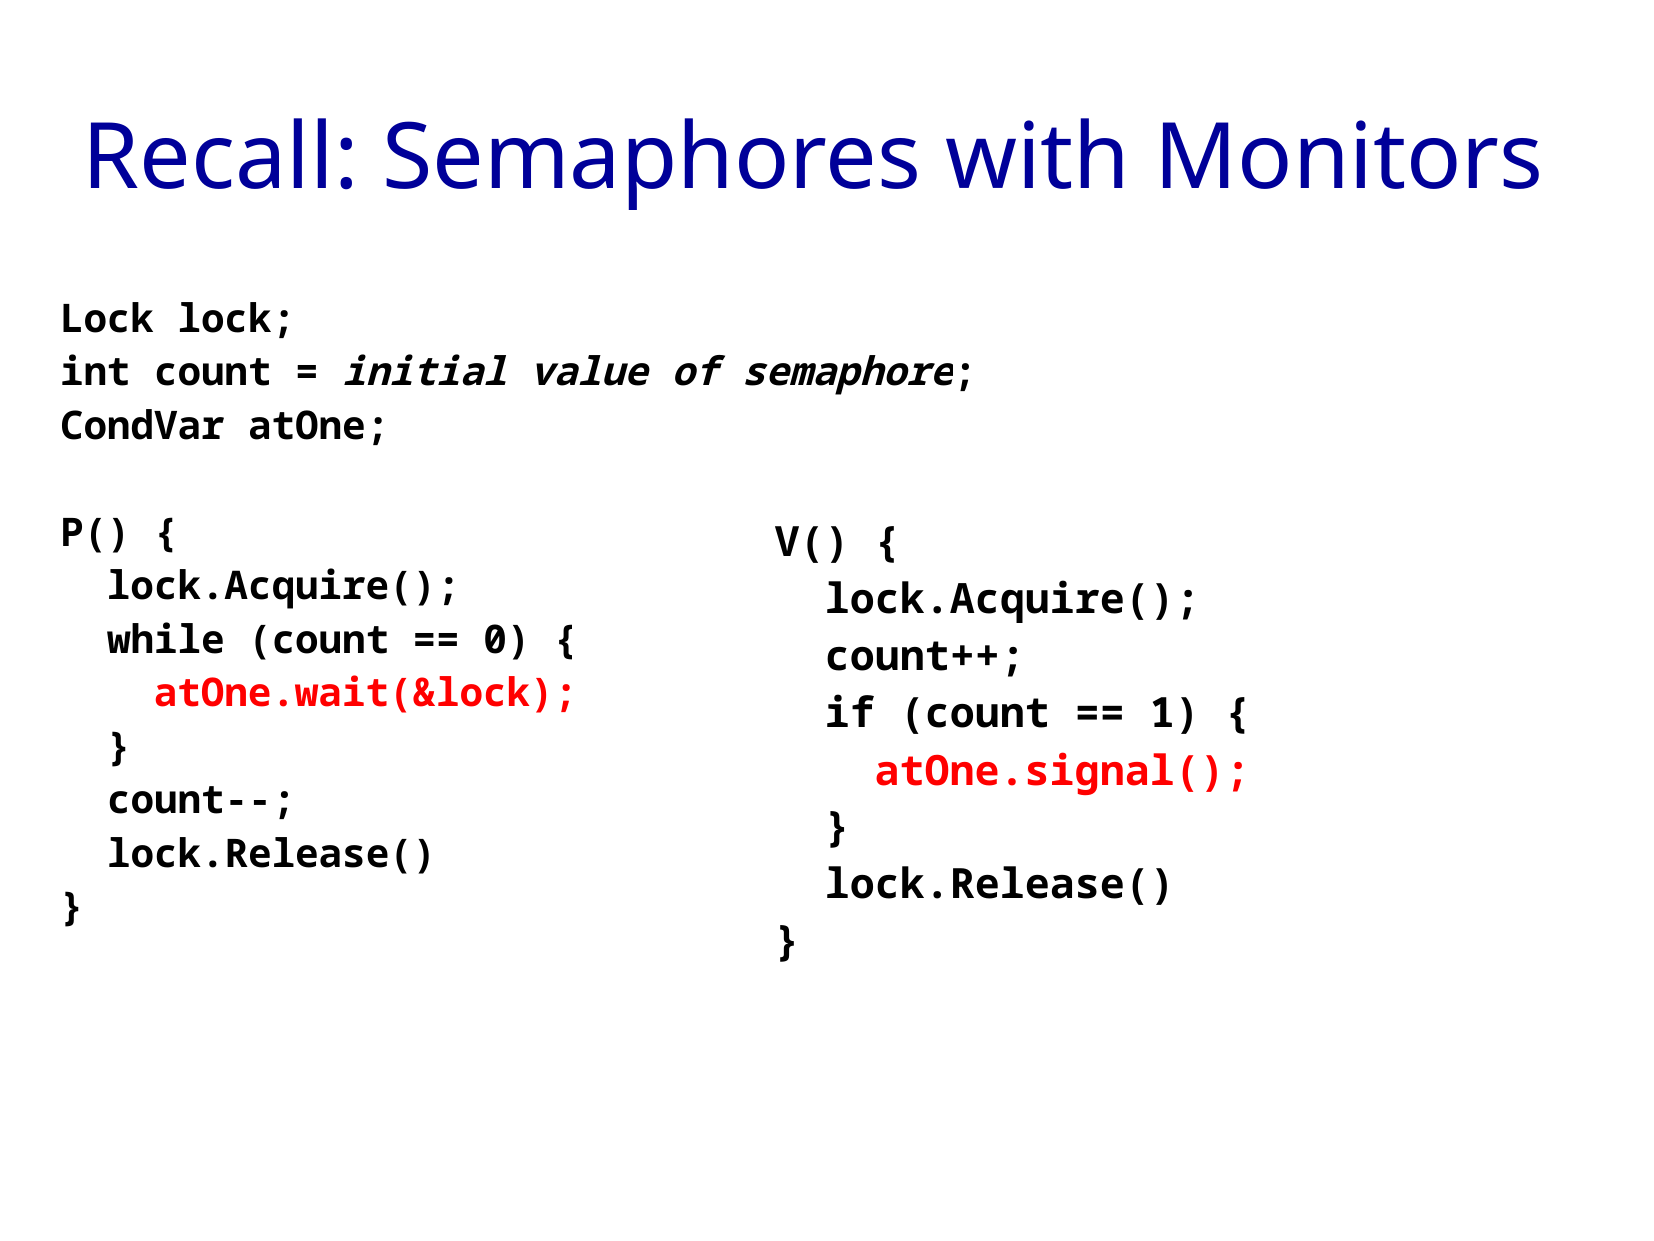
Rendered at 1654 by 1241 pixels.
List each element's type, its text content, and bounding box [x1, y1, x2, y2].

text_box V() { lock.Acquire(); count++; if (count == 1) { atOne.signal(); } lock.Release() } [759, 447, 1615, 938]
title Recall: Semaphores with Monitors [82, 49, 1571, 257]
list Lock lock; int count = initial value of semaphore; CondVar atOne; P() { lock.Acquire(); while (count == 0) { atOne.wait(&lock); } count--; lock.Release() } [60, 290, 1571, 1096]
